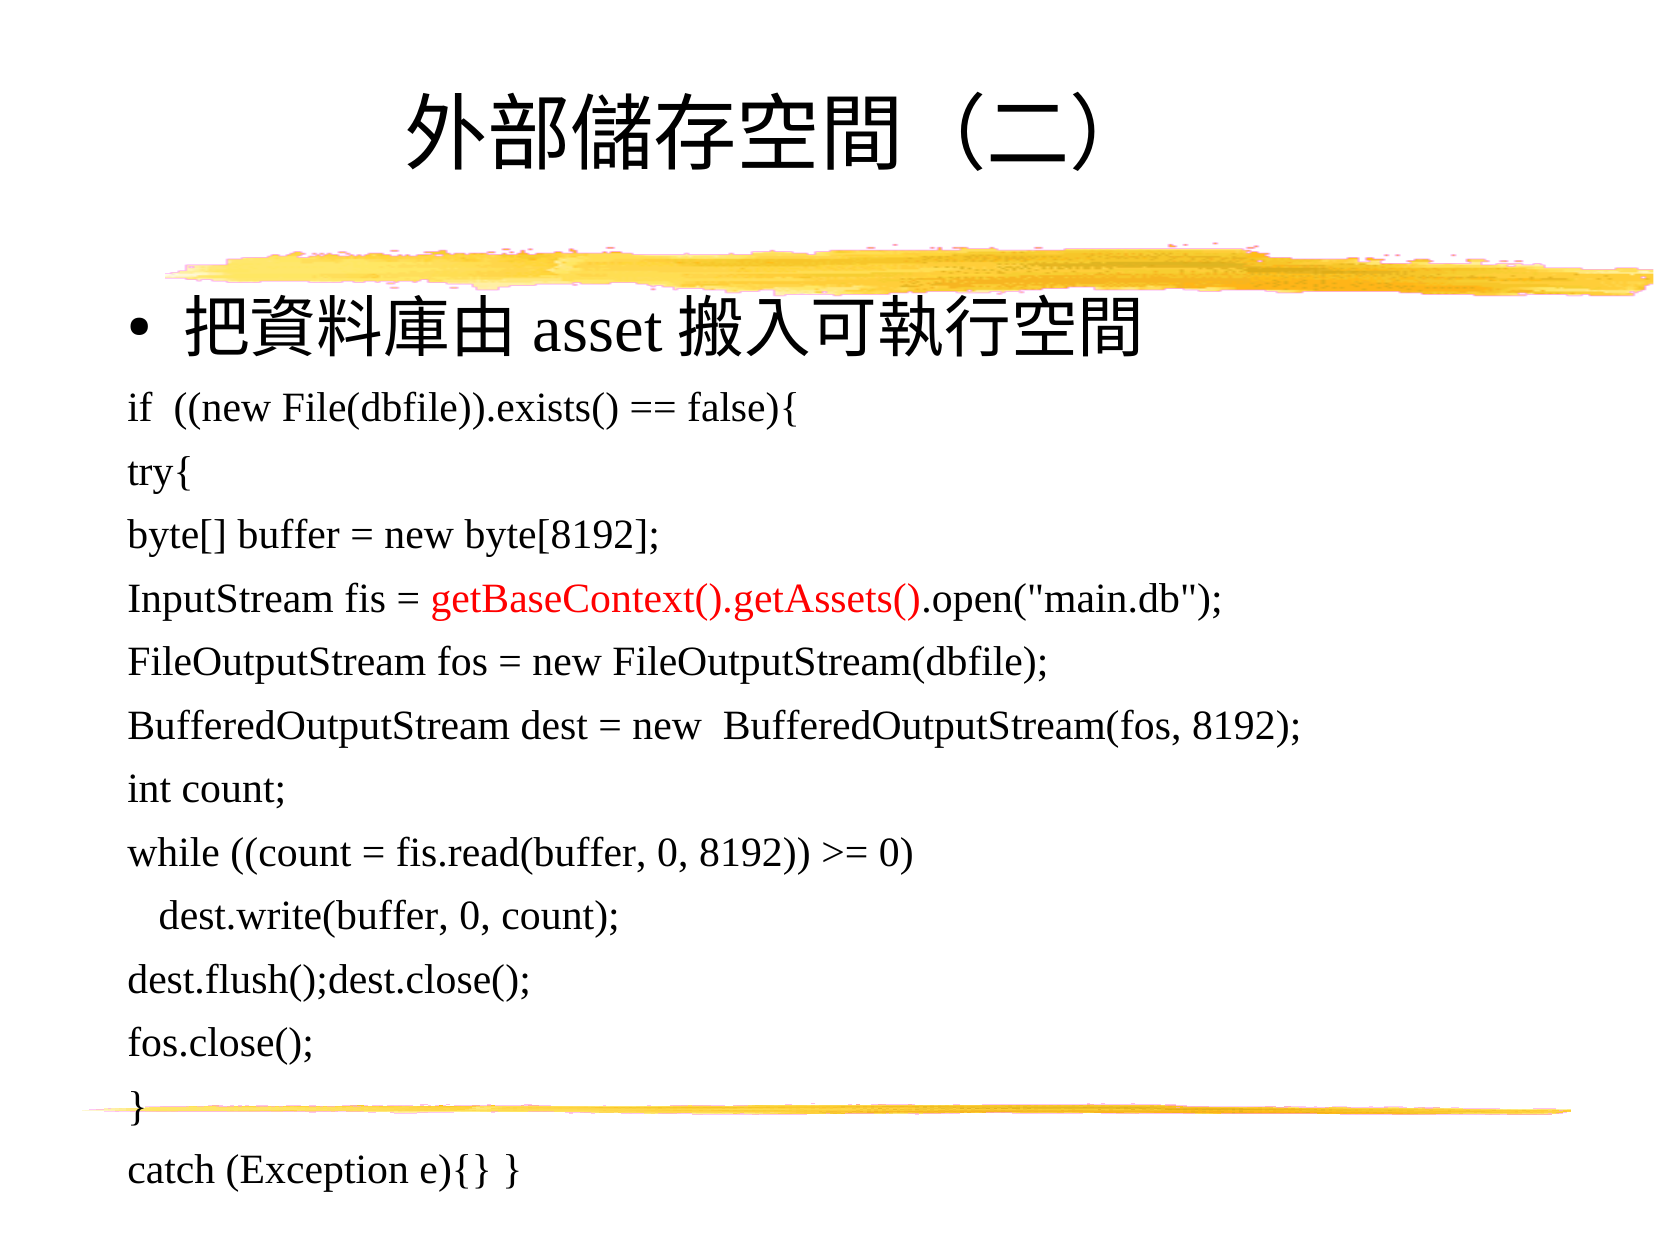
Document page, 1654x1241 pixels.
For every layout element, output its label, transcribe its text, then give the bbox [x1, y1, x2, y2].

picture [82, 1102, 127, 1117]
picture [1533, 1102, 1571, 1117]
picture [165, 237, 1654, 308]
list 把資料庫由asset搬入可執行空間 if ((new File(dbfile)).exists() == false){ try{ byte[] buffer = new byte[8192]; InputStream fis = getBaseContext().getAssets().open("main.db"); FileOutputStream fos = new FileOutputStream(dbfile); BufferedOutputStream dest = new BufferedOutputStream(fos, 8192); int count; while ((count = fis.read(buffer, 0, 8192)) >= 0) dest.write(buffer, 0, count); dest.flush();dest.close(); fos.close(); } catch (Exception e){} } [127, 284, 1533, 1147]
title 外部儲存空間（二） [76, 28, 1482, 235]
